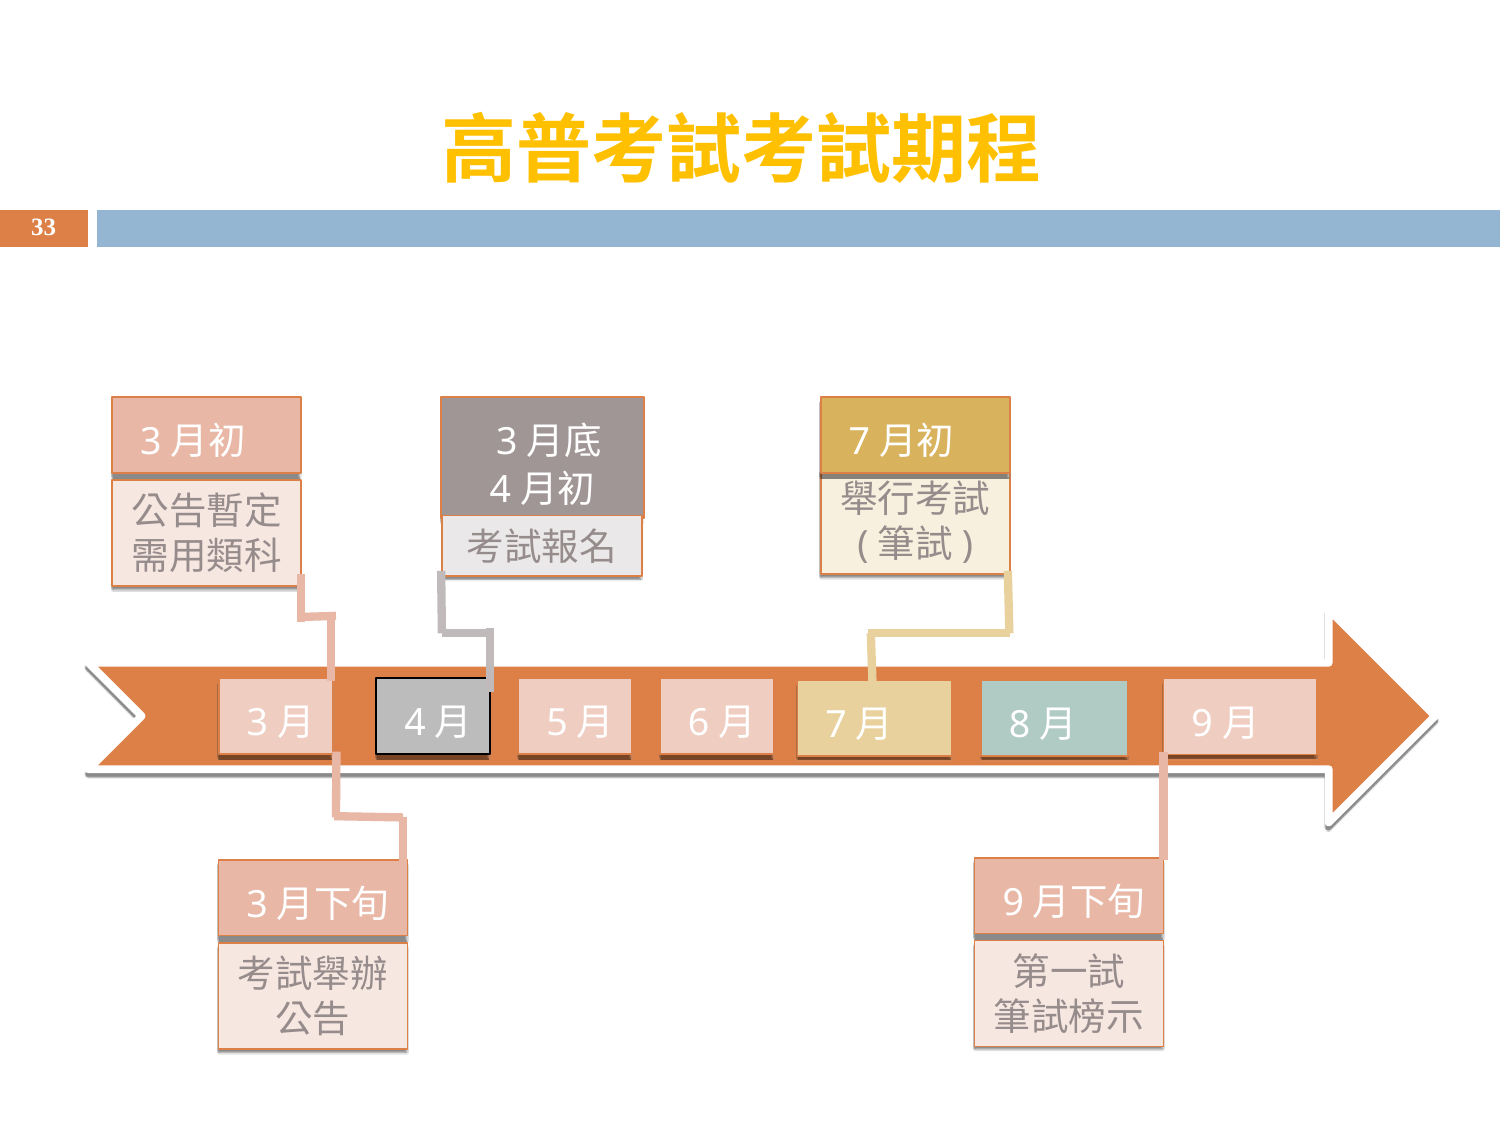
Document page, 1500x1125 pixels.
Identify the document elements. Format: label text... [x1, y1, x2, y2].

text_box 考試報名 [441, 515, 642, 576]
text_box 第一試 筆試榜示 [974, 940, 1164, 1047]
text_box 3月底 4月初 [441, 397, 644, 519]
text_box 舉行考試 (筆試) [820, 479, 1010, 574]
text_box 6月 [659, 678, 774, 754]
text_box 4月 [376, 678, 491, 754]
text_box 3月下旬 [218, 859, 408, 936]
text_box 8月 [980, 680, 1129, 757]
text_box 9月下旬 [974, 857, 1164, 934]
text_box [88, 662, 332, 770]
text_box 考試舉辦公告 [218, 942, 408, 1049]
text_box [333, 609, 1436, 823]
text_box 5月 [518, 678, 633, 754]
text_box 9月 [1163, 678, 1317, 755]
title 高普考試考試期程 [426, 66, 1117, 227]
text_box 7月 [797, 680, 952, 757]
text_box 公告暫定需用類科 [112, 479, 302, 586]
text_box [1168, 755, 1316, 759]
text_box 7月初 [820, 397, 1010, 473]
text_box 32 [0, 208, 88, 249]
text_box 3月初 [112, 397, 302, 473]
text_box 3月 [218, 678, 333, 754]
